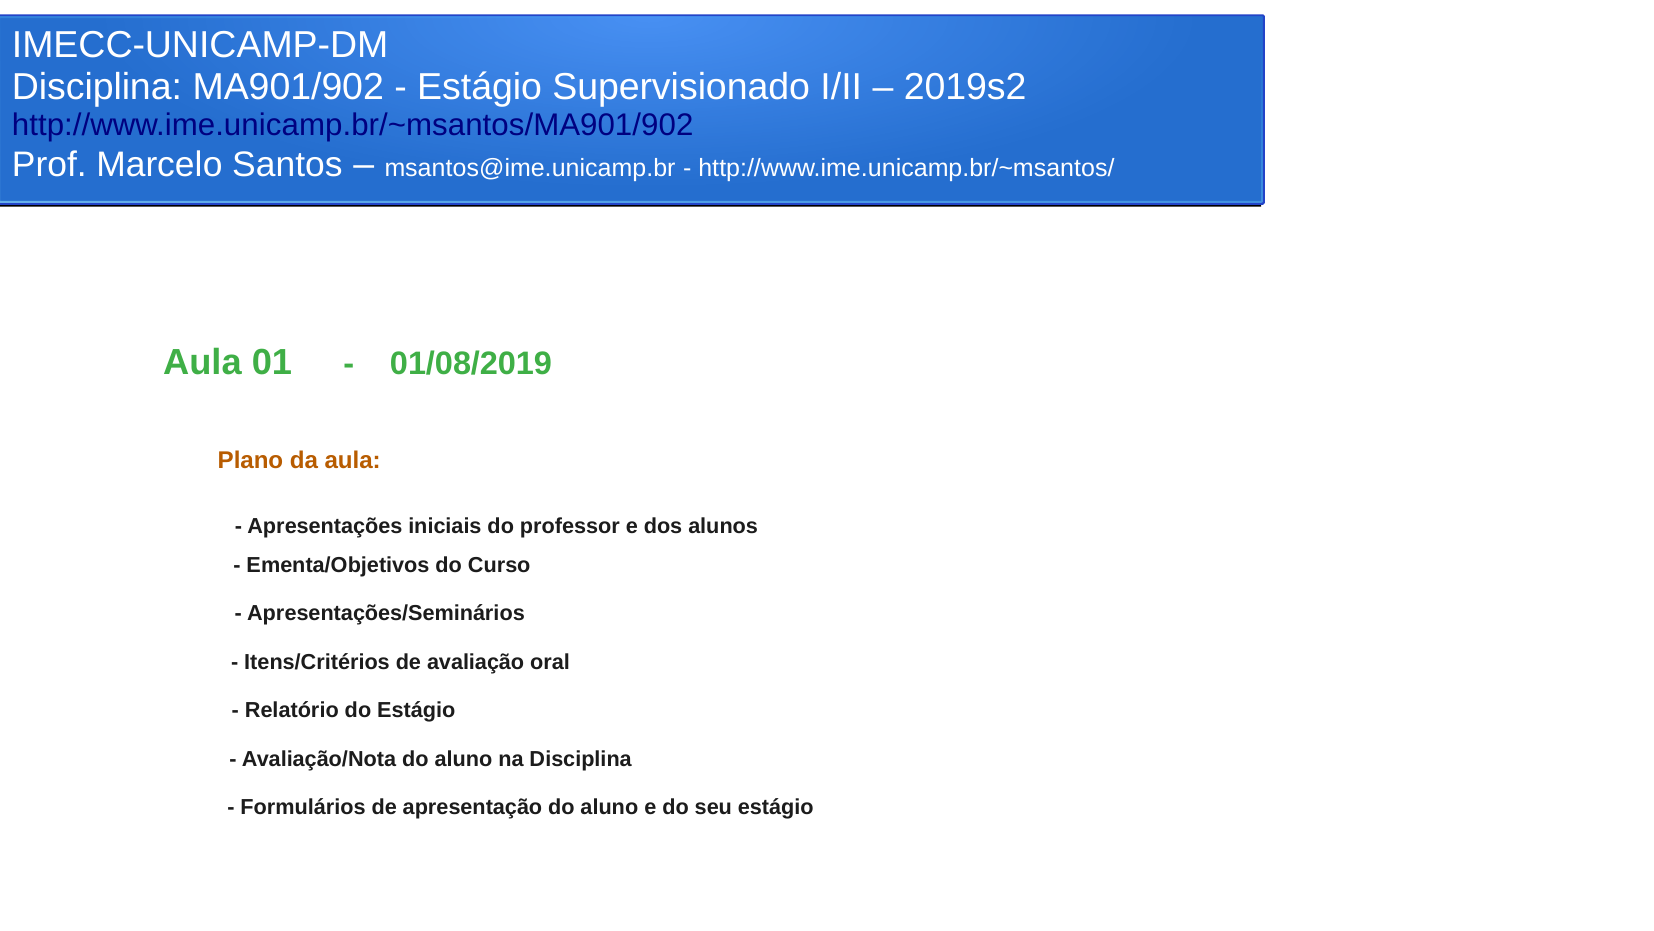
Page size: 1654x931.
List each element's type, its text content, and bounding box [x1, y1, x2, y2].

title IMECC-UNICAMP-DM Disciplina: MA901/902 - Estágio Supervisionado I/II – 2019s2 http://www.ime.unicamp.br/~msantos/MA901/902 Prof. Marcelo Santos – msantos@ime.unicamp.br - http://www.ime.unicamp.br/~msantos/ [11, 23, 1164, 185]
subtitle Aula 01 - 01/08/2019 Plano da aula: - Apresentações iniciais do professor e dos alunos - Ementa/Objetivos do Curso - Apresentações/Seminários - Itens/Critérios de avaliação oral - Relatório do Estágio - Avaliação/Nota do aluno na Disciplina - Formulários de apresentação do aluno e do seu estágio [0, 212, 1654, 931]
